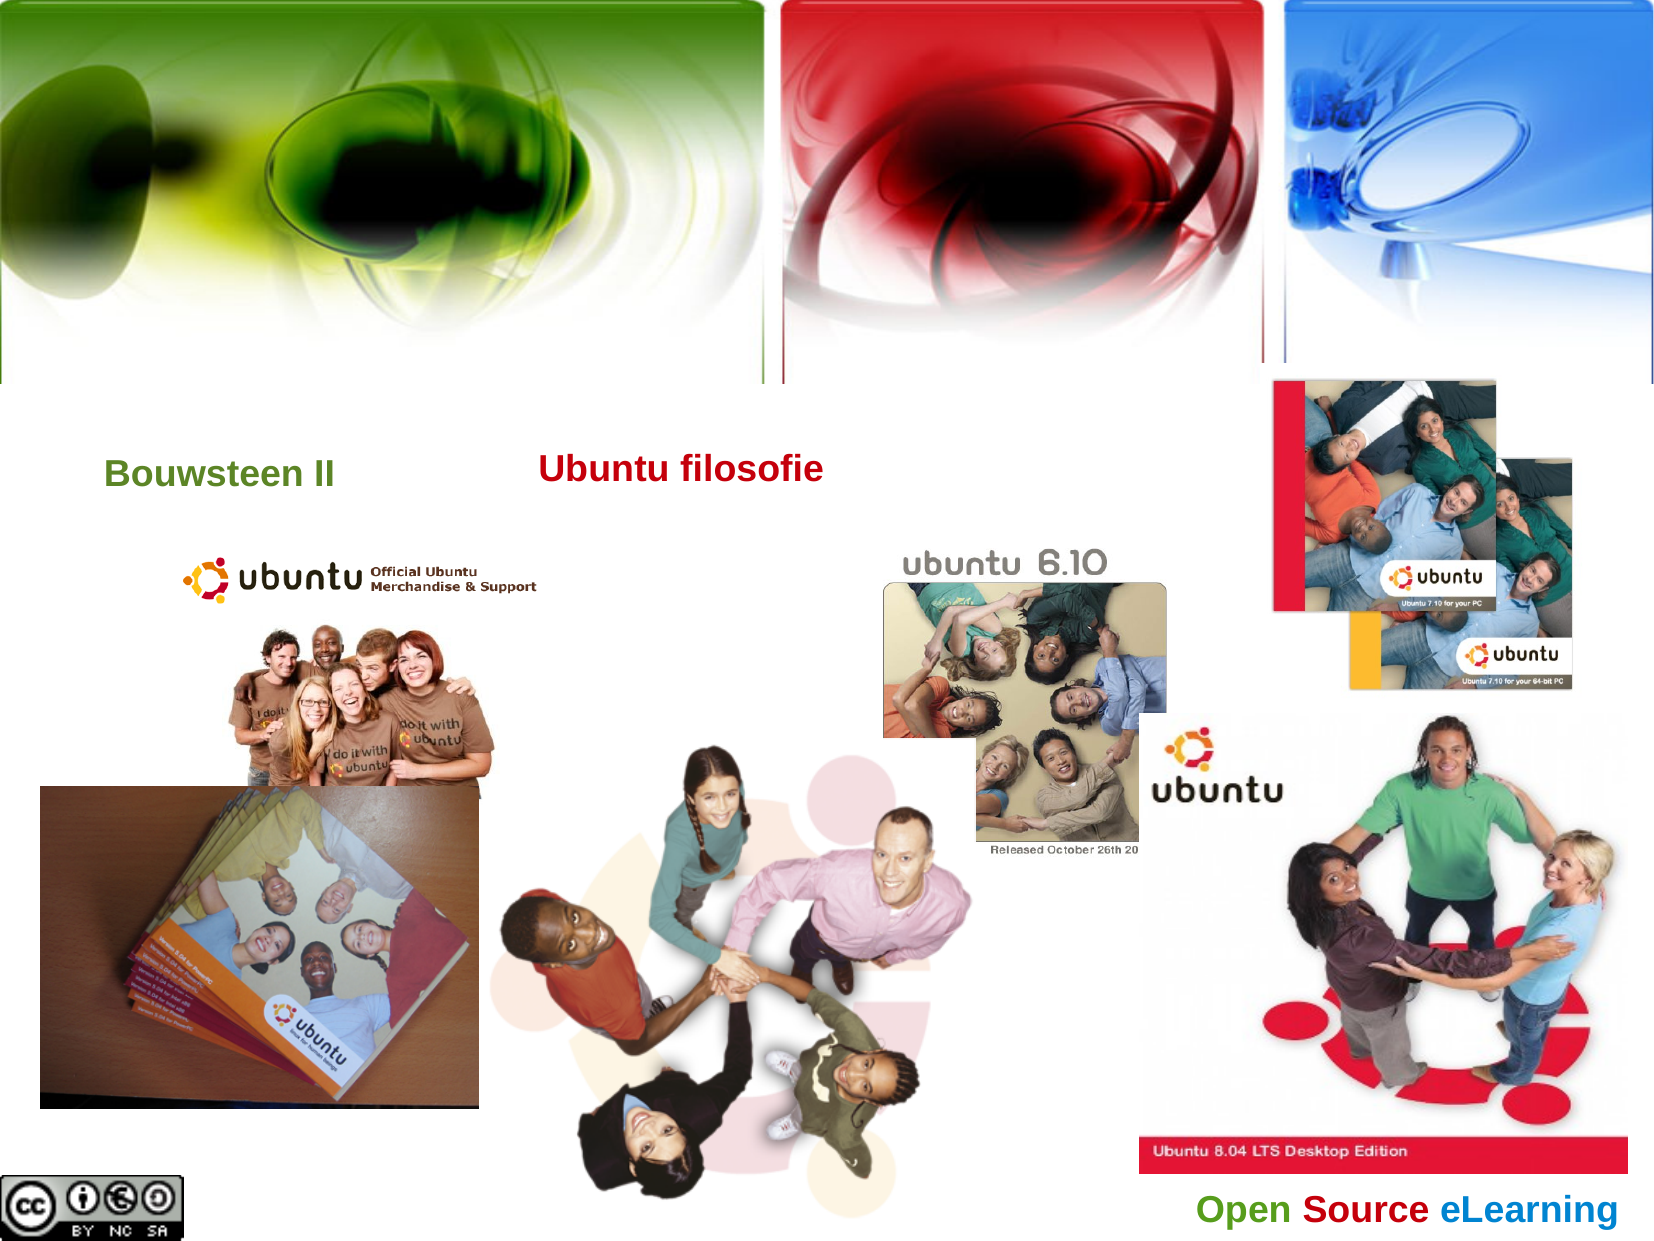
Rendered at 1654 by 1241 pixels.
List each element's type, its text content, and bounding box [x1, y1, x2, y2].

picture [0, 1175, 184, 1241]
text_box Bouwsteen II [89, 445, 444, 503]
text_box Ubuntu filosofie [523, 439, 1162, 497]
text_box Open Source eLearning [1181, 1181, 1654, 1238]
picture [40, 541, 1628, 1220]
picture [0, 0, 1654, 699]
